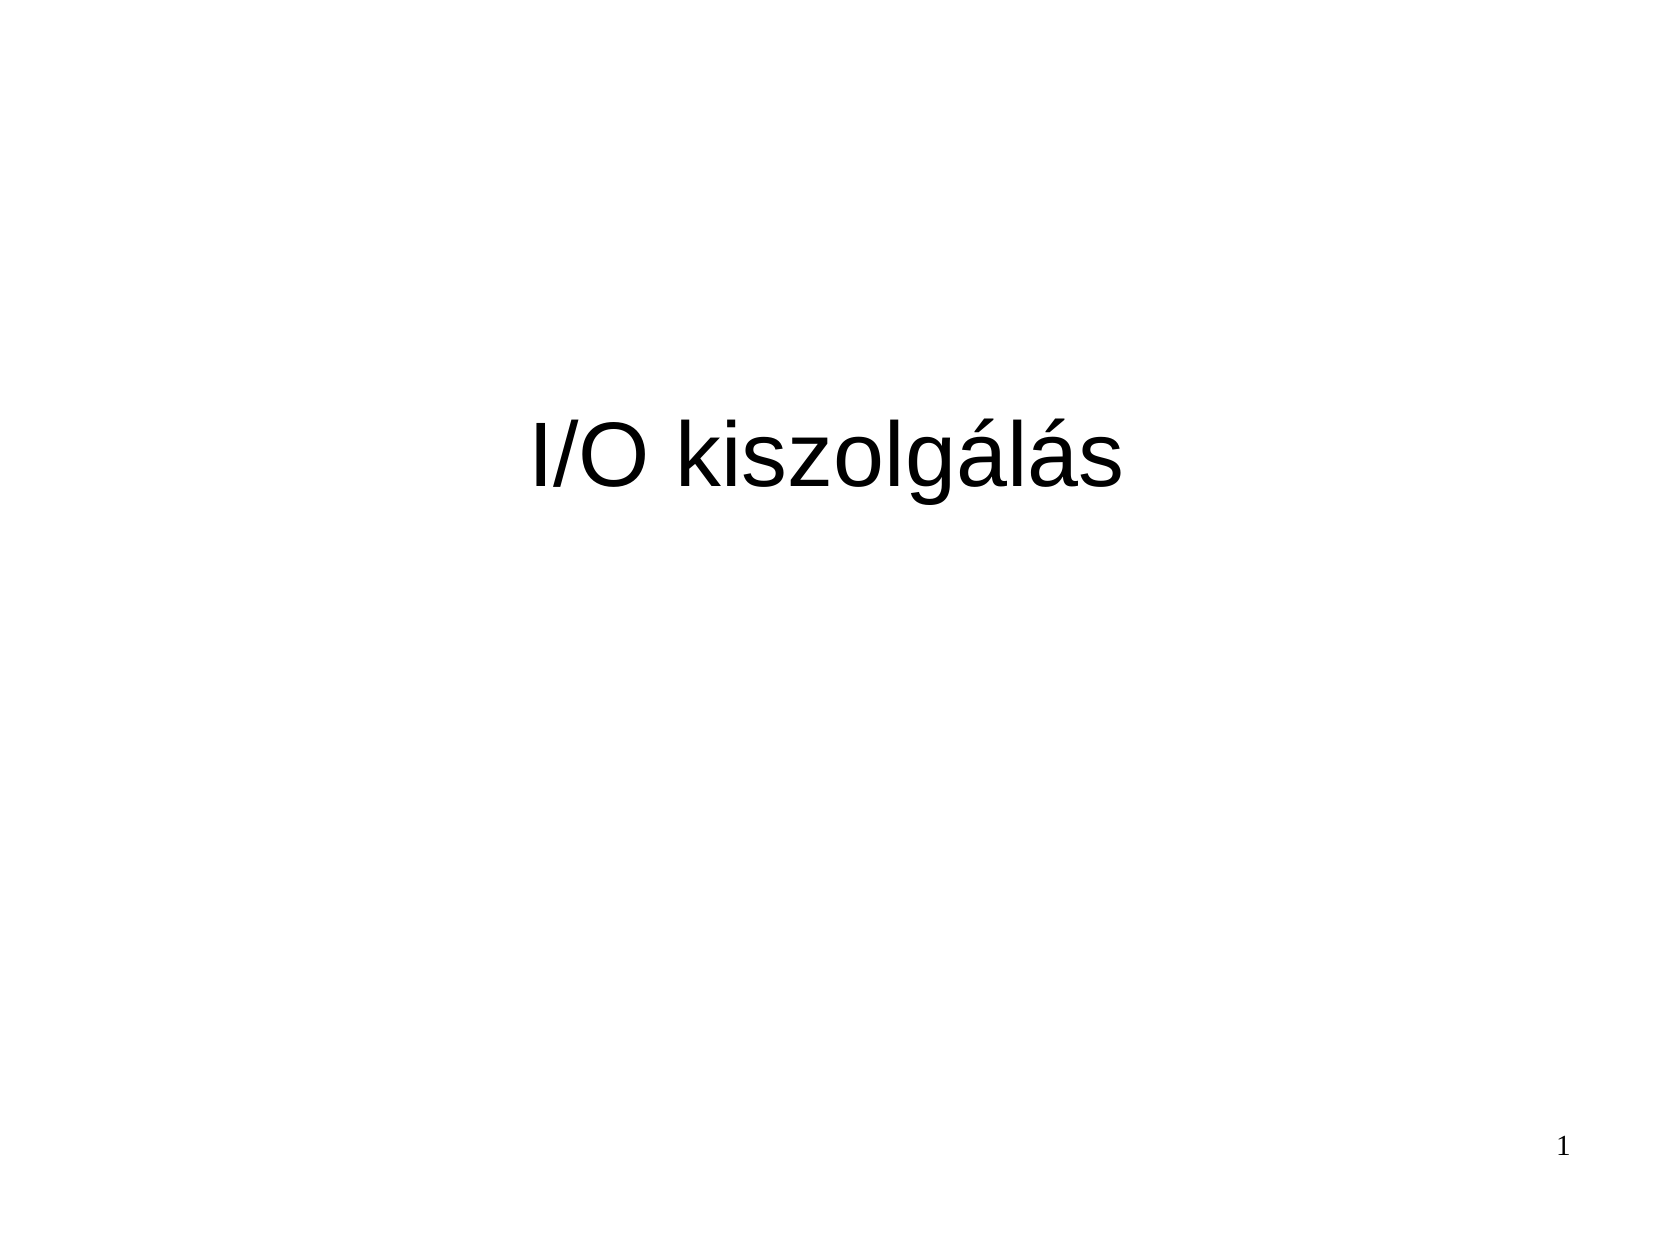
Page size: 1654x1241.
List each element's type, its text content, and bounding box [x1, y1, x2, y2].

title I/O kiszolgálás [124, 346, 1530, 554]
